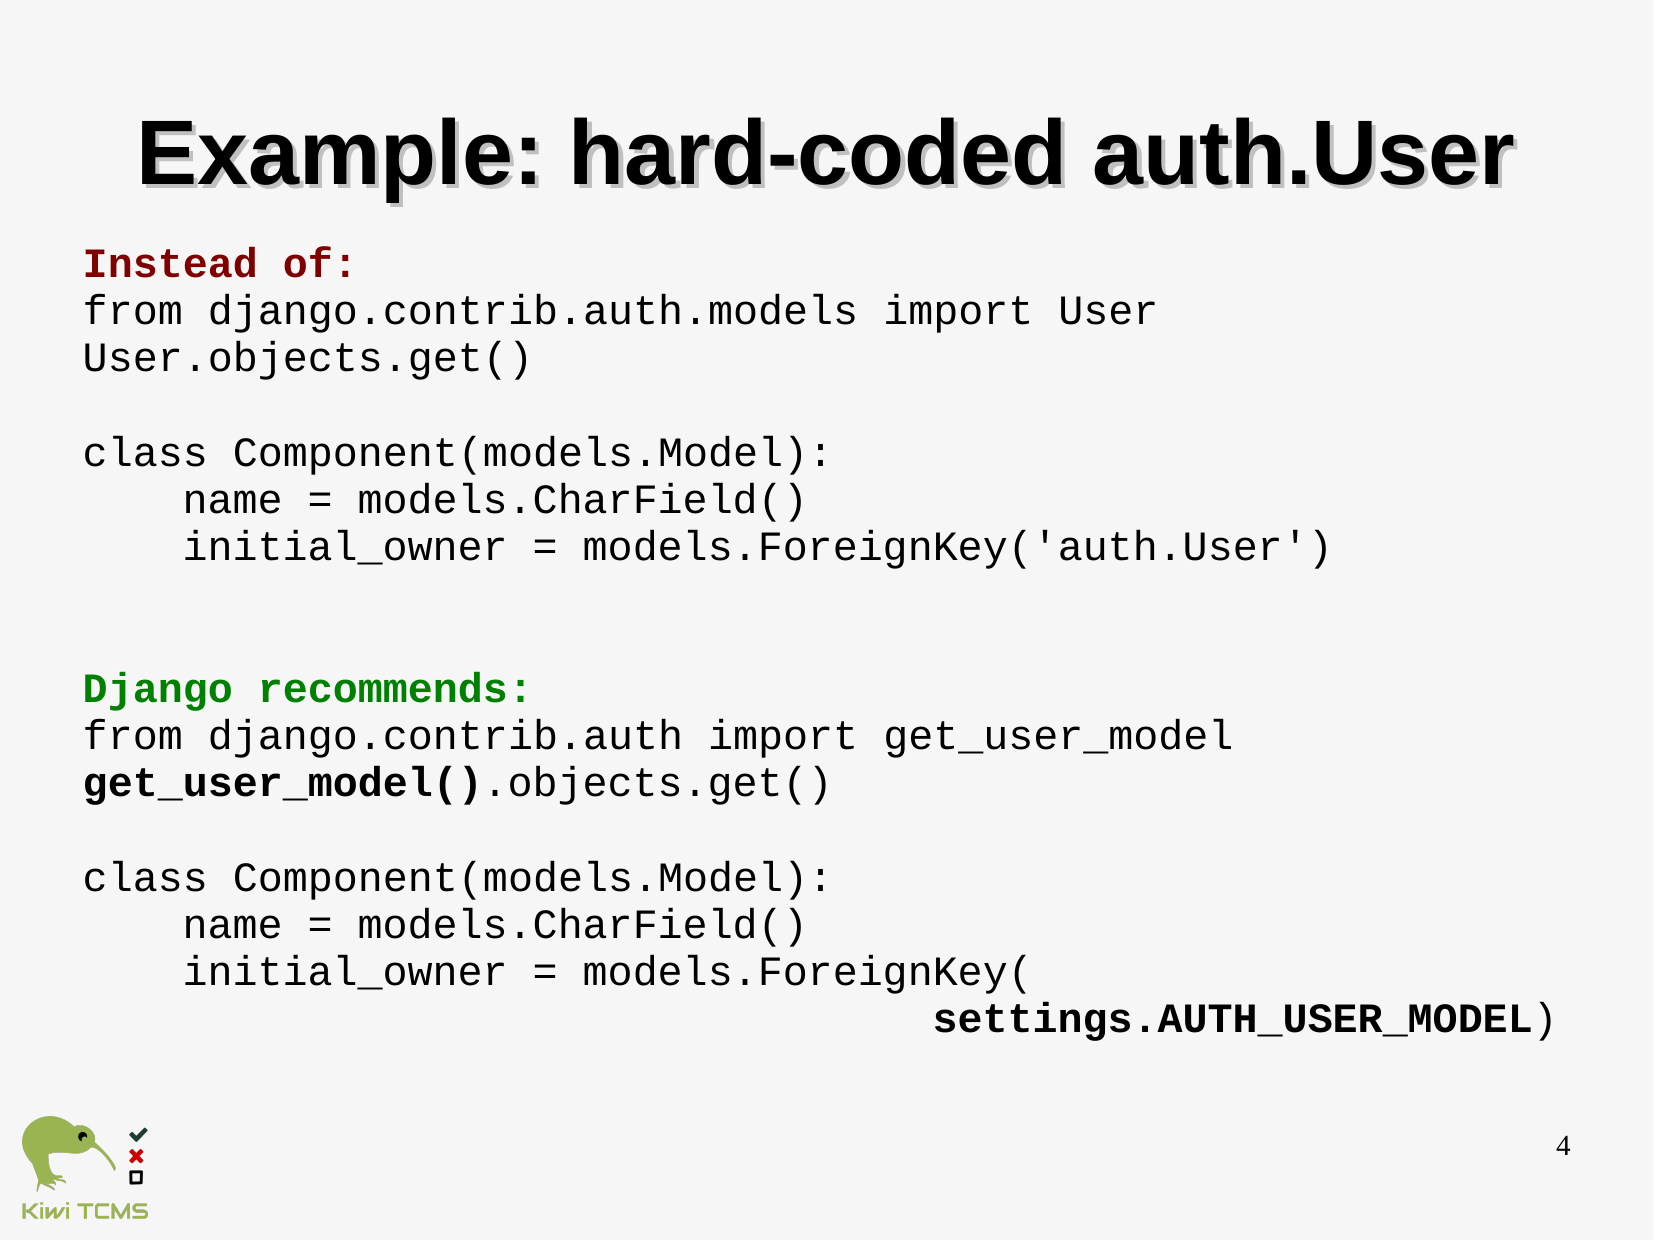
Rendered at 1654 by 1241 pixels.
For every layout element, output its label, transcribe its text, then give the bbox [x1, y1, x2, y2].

subtitle Instead of: from django.contrib.auth.models import User User.objects.get() class Component(models.Model): name = models.CharField() initial_owner = models.ForeignKey('auth.User') Django recommends: from django.contrib.auth import get_user_model get_user_model().objects.get() class Component(models.Model): name = models.CharField() initial_owner = models.ForeignKey( settings.AUTH_USER_MODEL) [82, 242, 1571, 1093]
title Example: hard-coded auth.User [82, 49, 1571, 242]
picture [22, 1116, 148, 1219]
